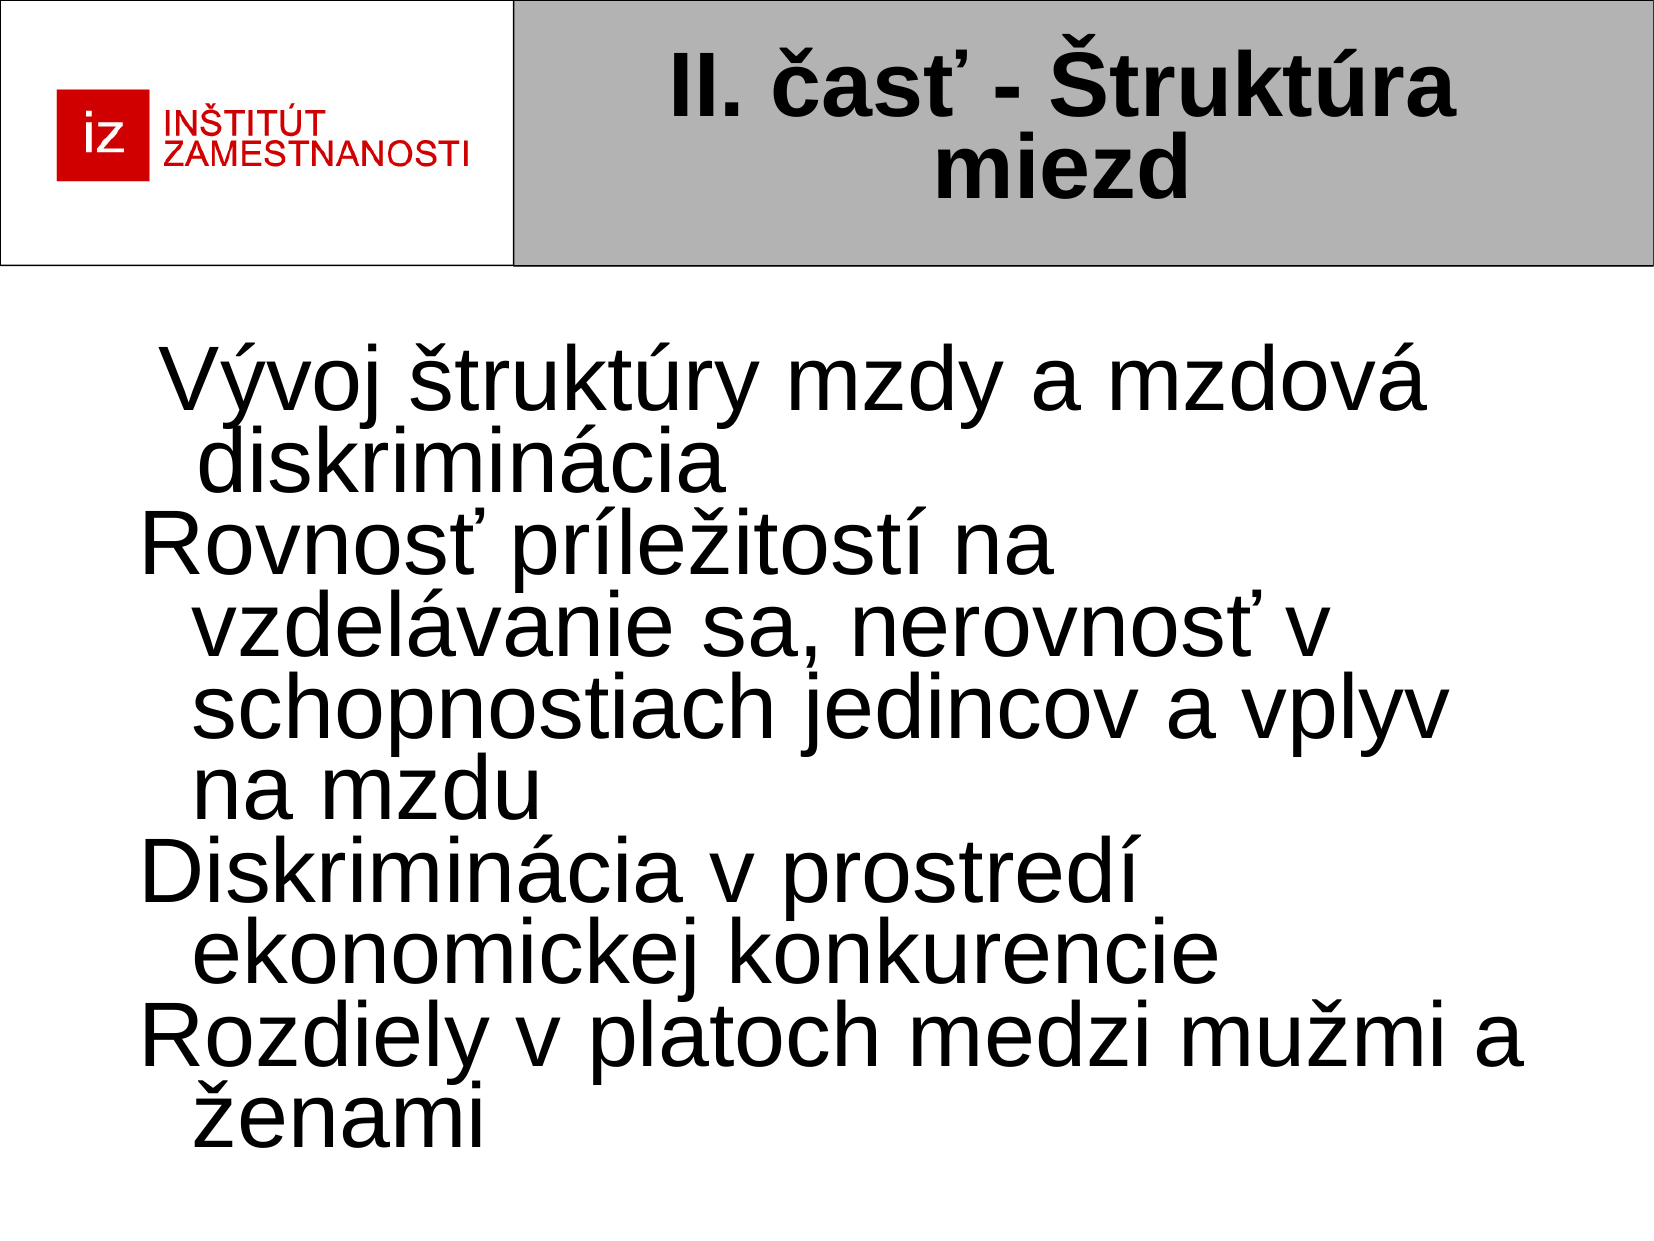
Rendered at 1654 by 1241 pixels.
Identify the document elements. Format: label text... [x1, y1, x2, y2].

picture [5, 8, 512, 257]
title II. časť - Štruktúra miezd [561, 37, 1565, 229]
list Vývoj štruktúry mzdy a mzdová diskriminácia Rovnosť príležitostí na vzdelávanie sa, nerovnosť v schopnostiach jedincov a vplyv na mzdu Diskriminácia v prostredí ekonomickej konkurencie Rozdiely v platoch medzi mužmi a ženami [121, 344, 1533, 1186]
